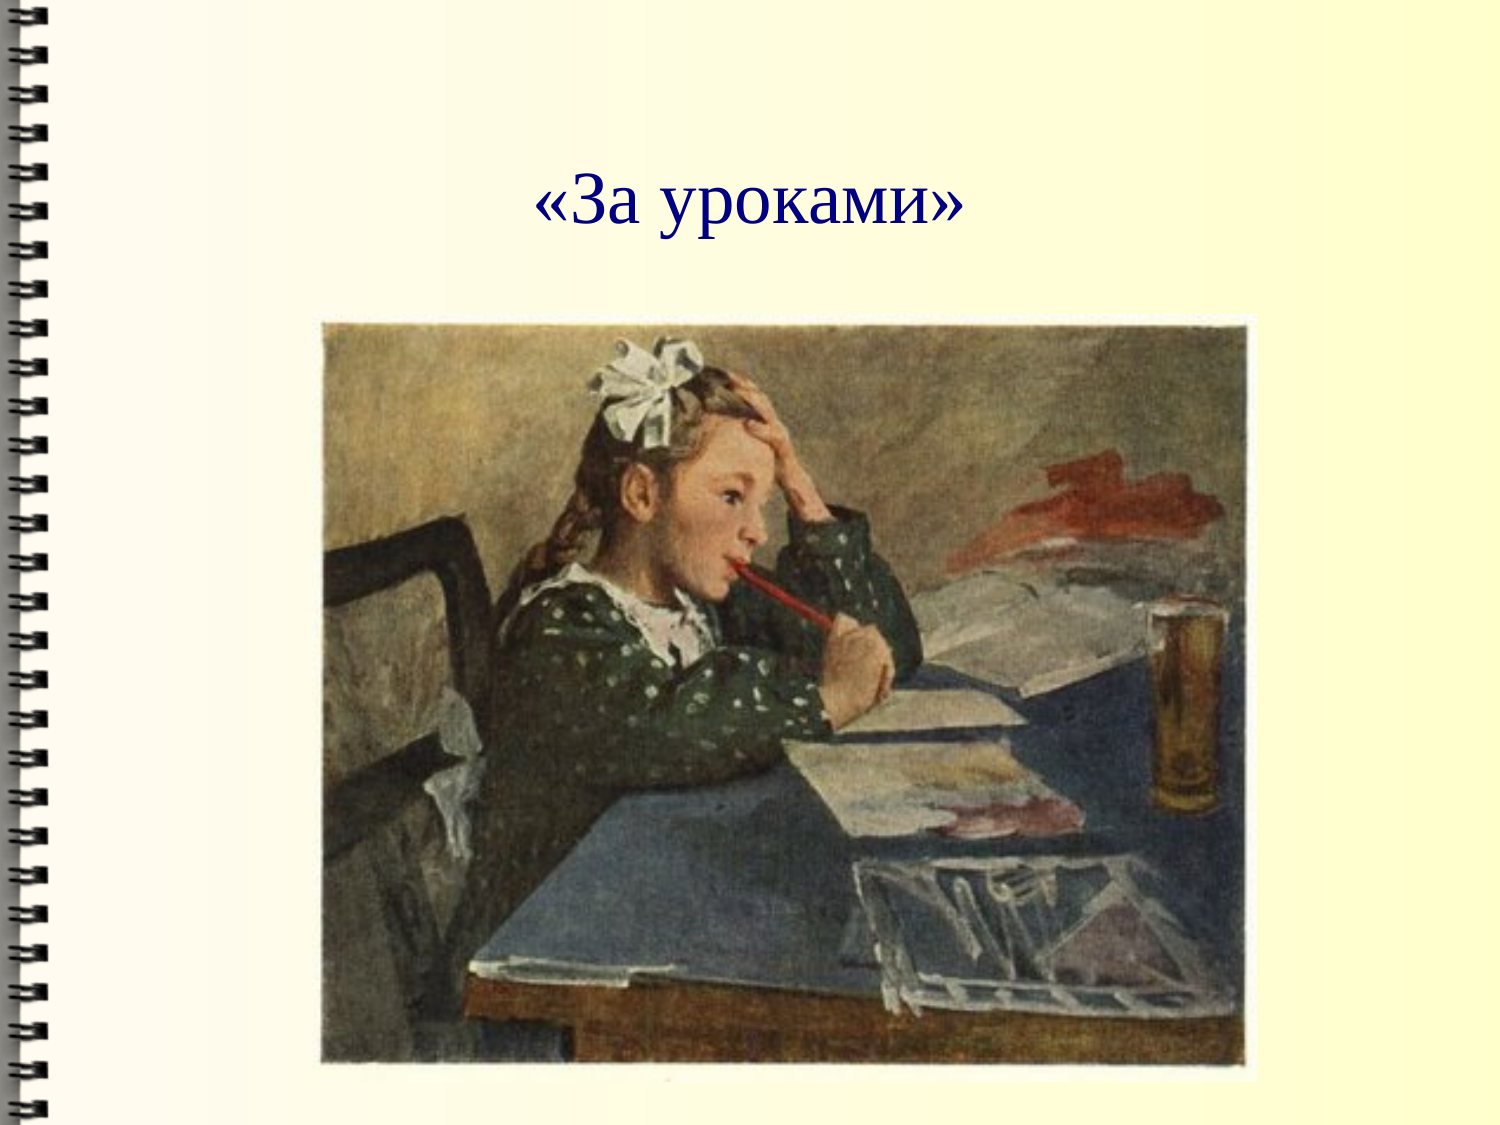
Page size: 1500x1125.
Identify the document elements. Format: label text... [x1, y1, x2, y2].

picture [312, 314, 1257, 1082]
picture [0, 0, 69, 1125]
title «За уроками» [112, 99, 1388, 288]
